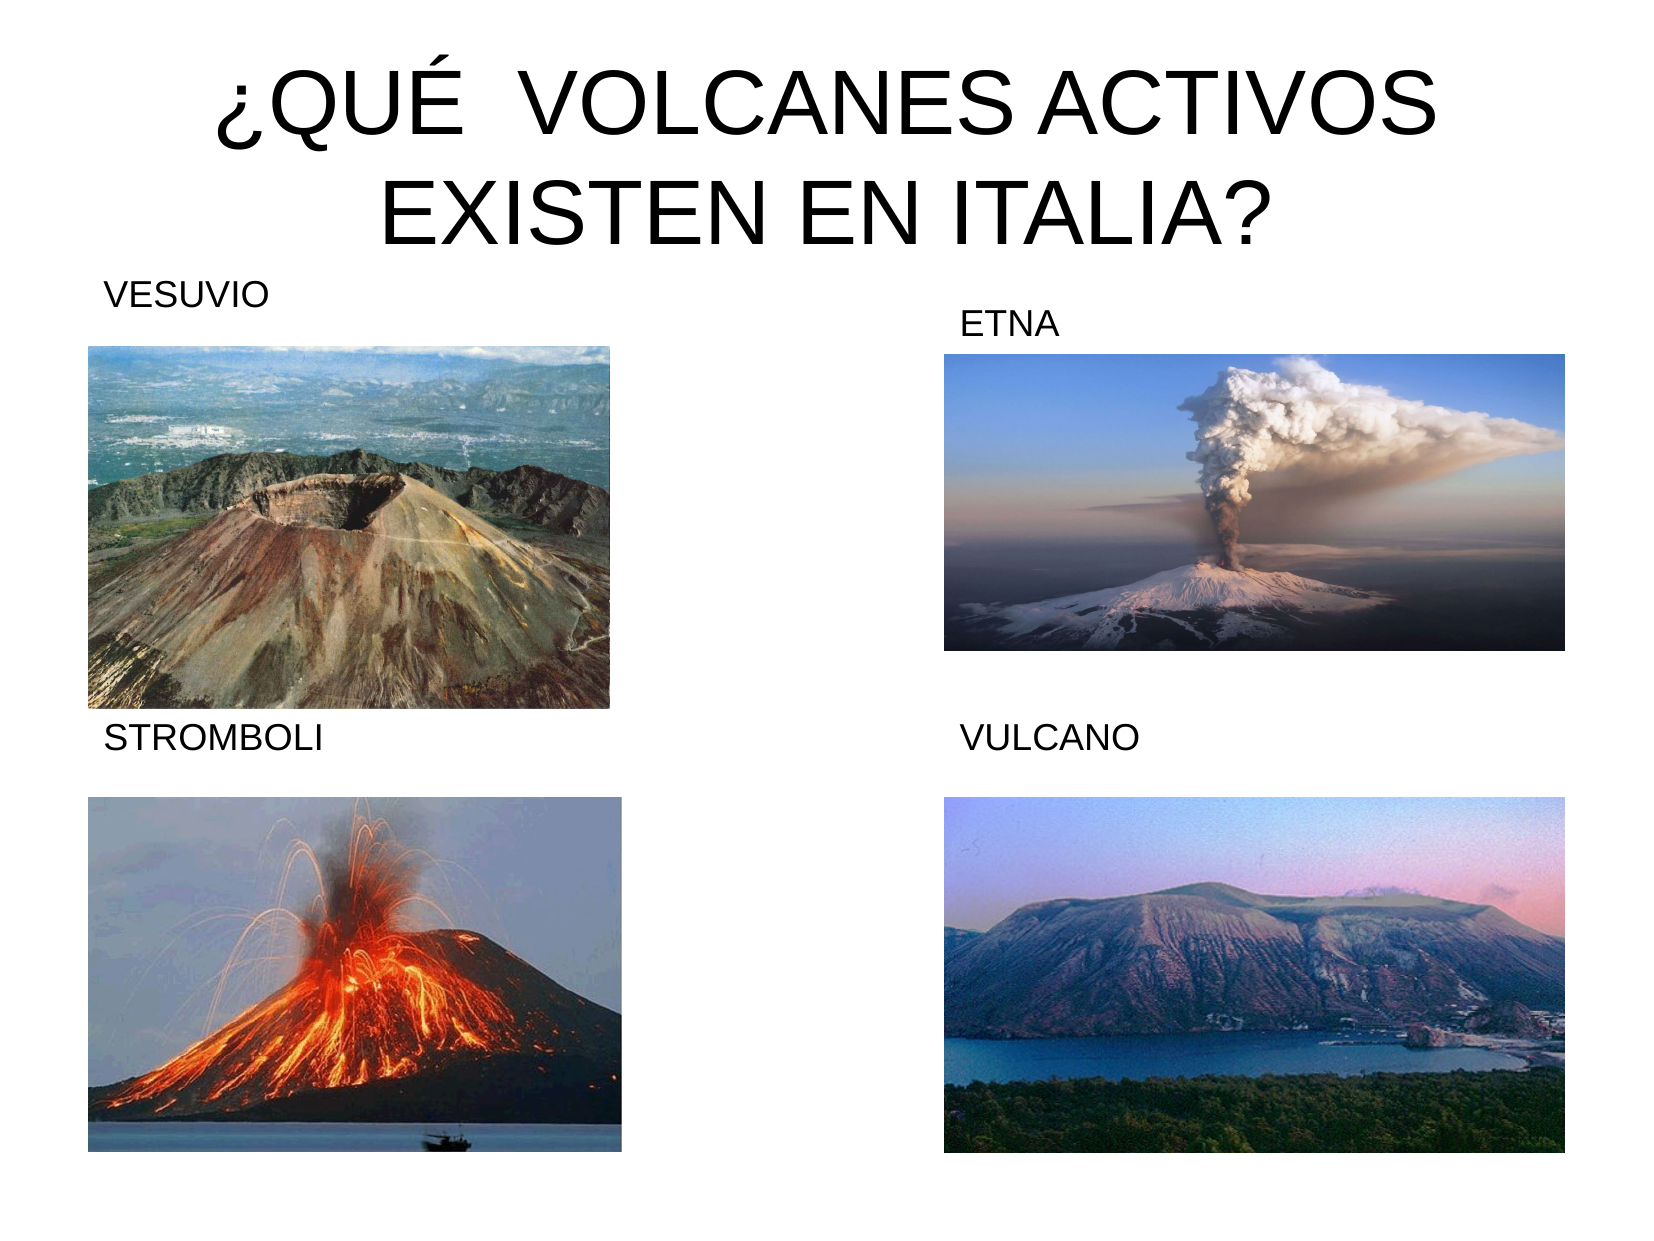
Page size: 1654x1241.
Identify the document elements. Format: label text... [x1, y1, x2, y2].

picture [944, 797, 1565, 1153]
text_box VULCANO [944, 708, 1447, 766]
text_box ETNA [944, 295, 1388, 353]
picture [88, 346, 610, 708]
title ¿QUÉ VOLCANES ACTIVOS EXISTEN EN ITALIA? [82, 49, 1571, 257]
text_box STROMBOLI [88, 708, 621, 766]
picture [944, 354, 1565, 651]
text_box VESUVIO [88, 265, 621, 323]
picture [88, 797, 622, 1152]
